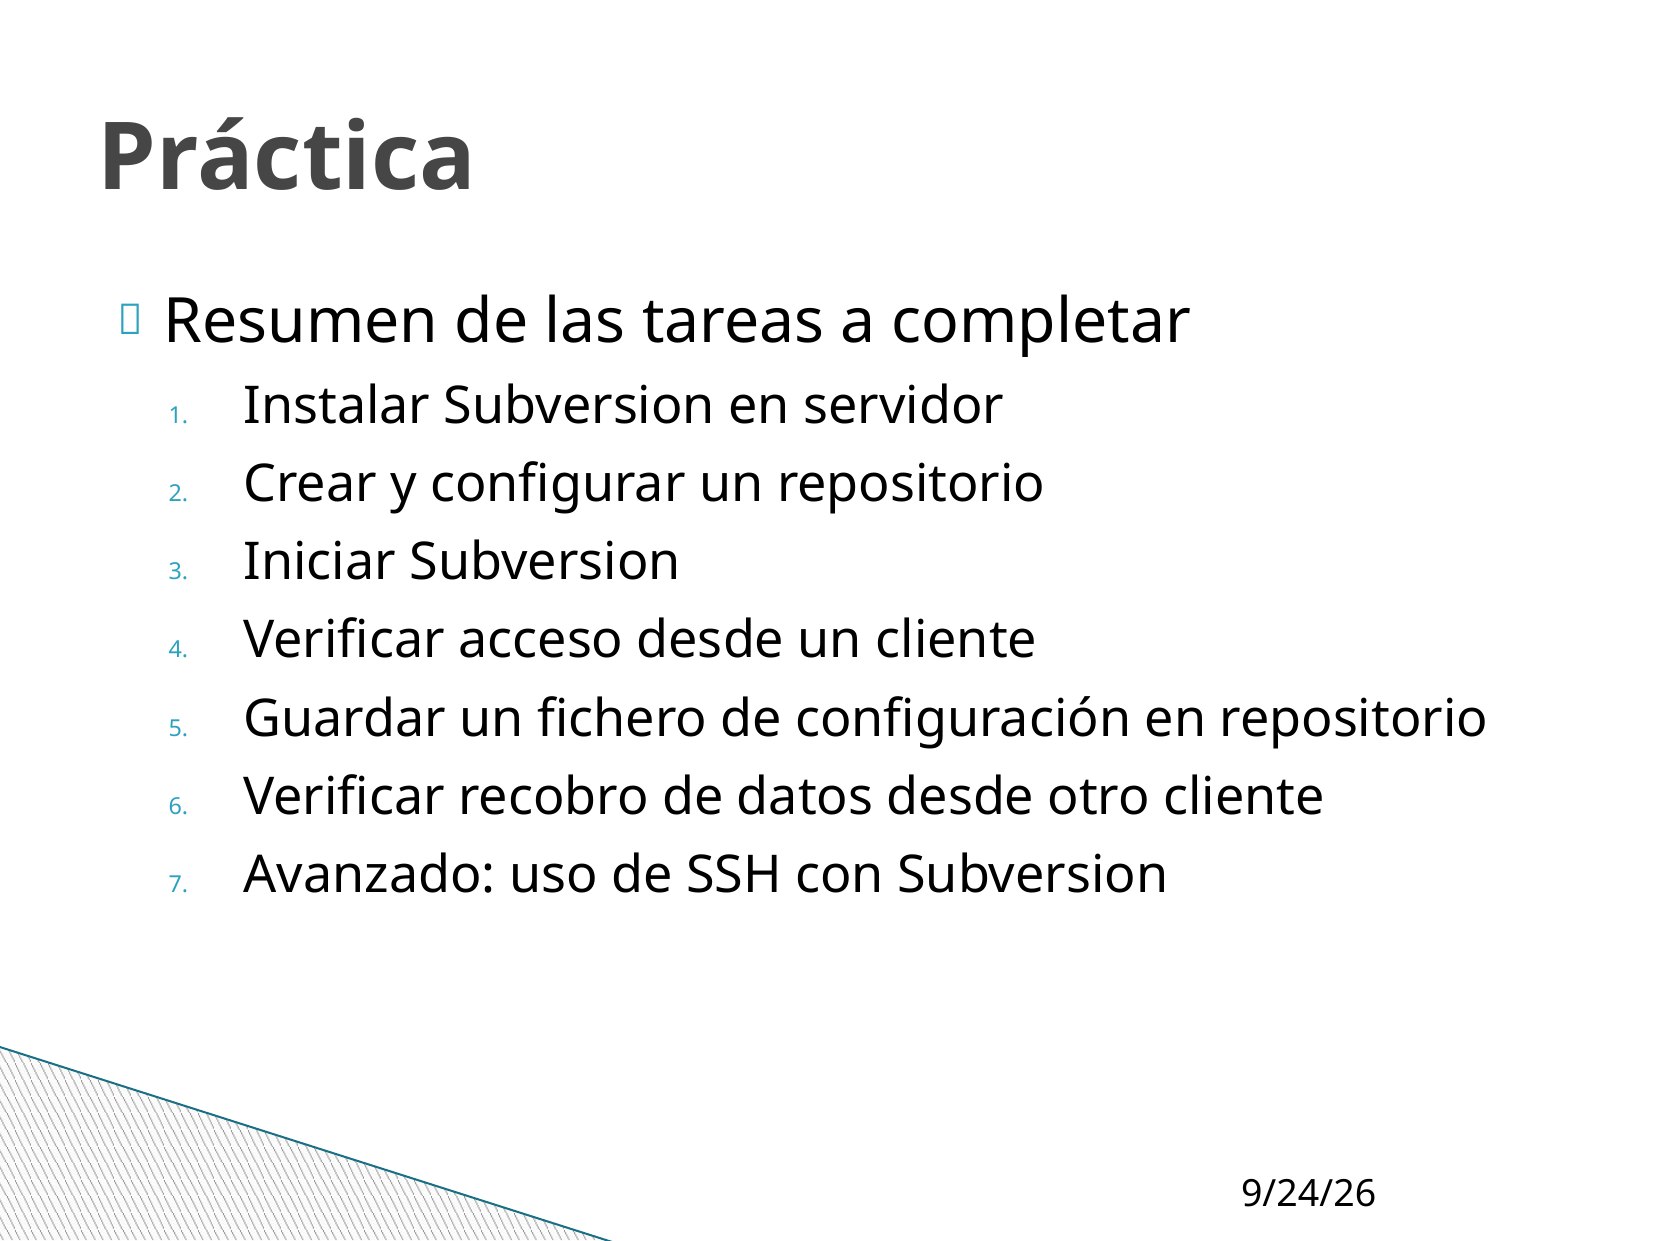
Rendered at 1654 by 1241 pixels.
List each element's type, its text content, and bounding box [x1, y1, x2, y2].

title Práctica [82, 49, 1571, 257]
list Resumen de las tareas a completar Instalar Subversion en servidor Crear y configurar un repositorio Iniciar Subversion Verificar acceso desde un cliente Guardar un fichero de configuración en repositorio Verificar recobro de datos desde otro cliente Avanzado: uso de SSH con Subversion [82, 267, 1571, 1087]
picture [0, 1049, 602, 1241]
